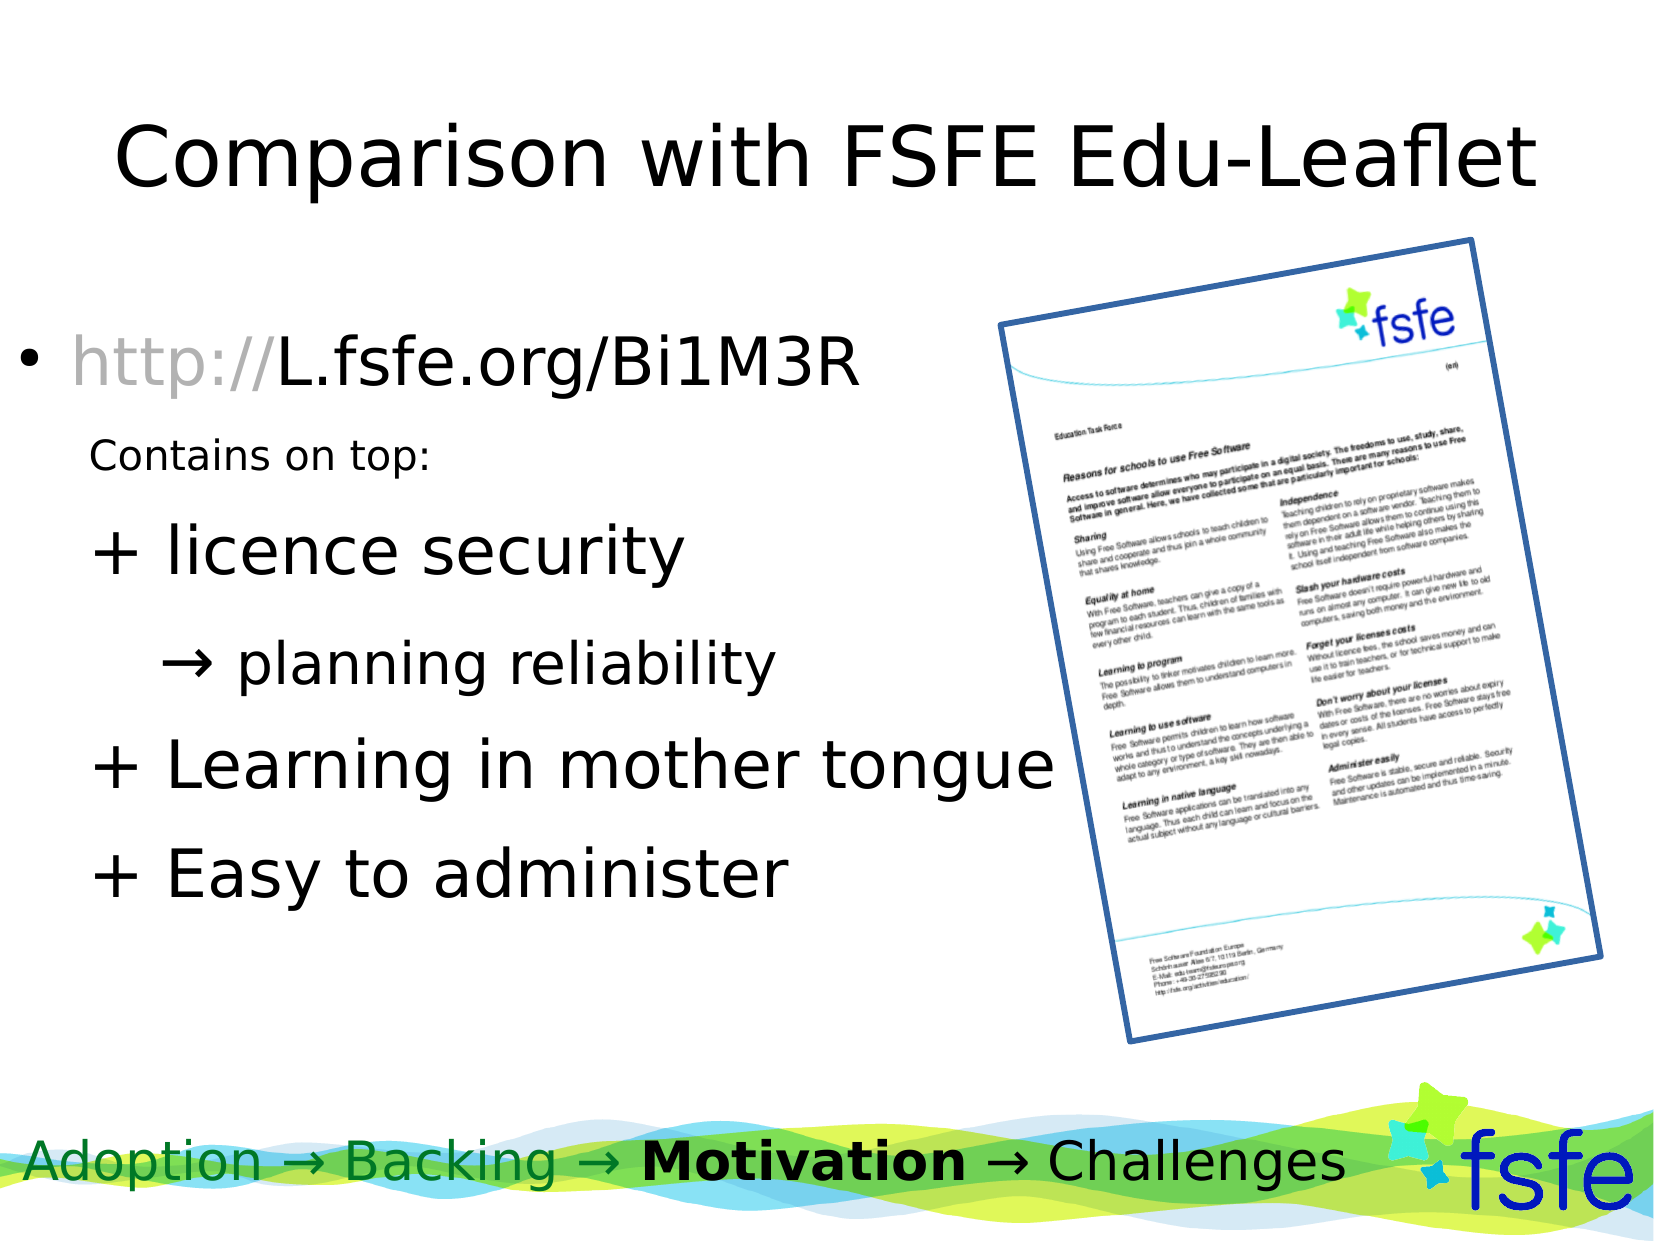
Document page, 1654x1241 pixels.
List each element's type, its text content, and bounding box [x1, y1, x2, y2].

title Comparison with FSFE Edu-Leaflet [82, 49, 1571, 257]
picture [1054, 257, 1598, 1039]
list http://L.fsfe.org/Bi1M3R Contains on top: + licence security → planning reliability + Learning in mother tongue + Easy to administer [0, 318, 1111, 1039]
title Adoption → Backing → Motivation → Challenges [0, 1100, 1371, 1217]
picture [0, 1081, 1654, 1241]
